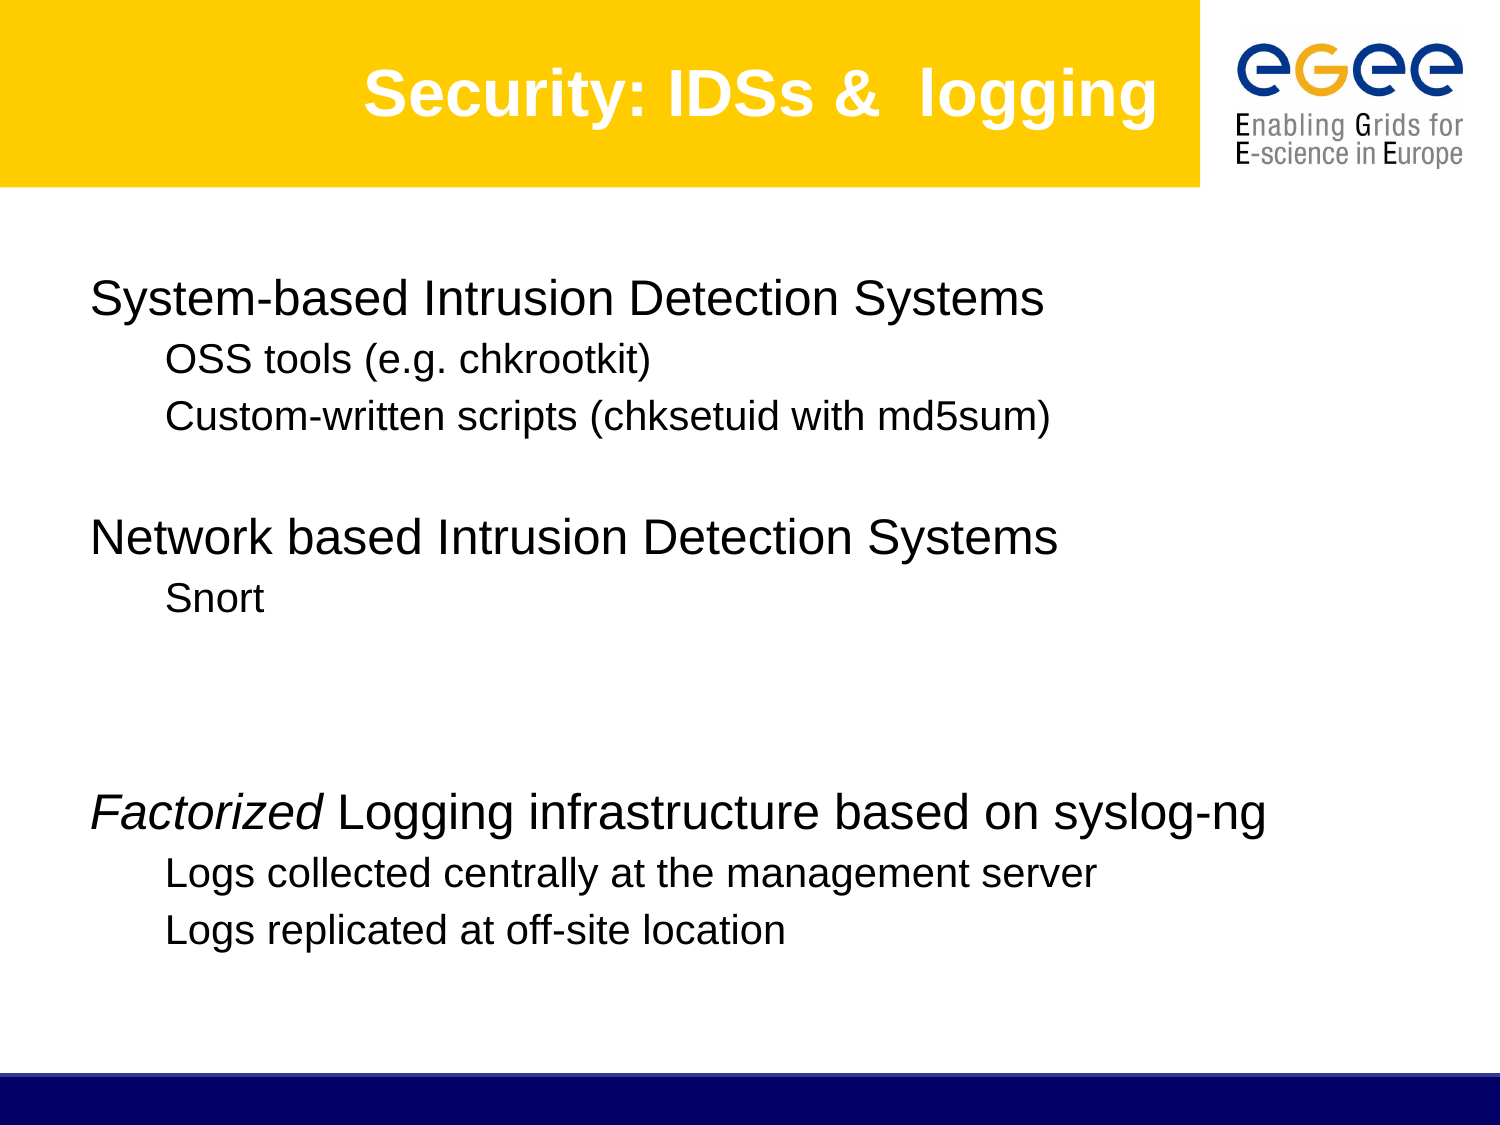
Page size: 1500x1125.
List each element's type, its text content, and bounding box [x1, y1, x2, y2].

title Security: IDSs & logging [12, 37, 1175, 150]
list System-based Intrusion Detection Systems OSS tools (e.g. chkrootkit) Custom-written scripts (chksetuid with md5sum) Network based Intrusion Detection Systems Snort Factorized Logging infrastructure based on syslog-ng Logs collected centrally at the management server Logs replicated at off-site location [75, 262, 1500, 1021]
picture [1237, 24, 1463, 169]
